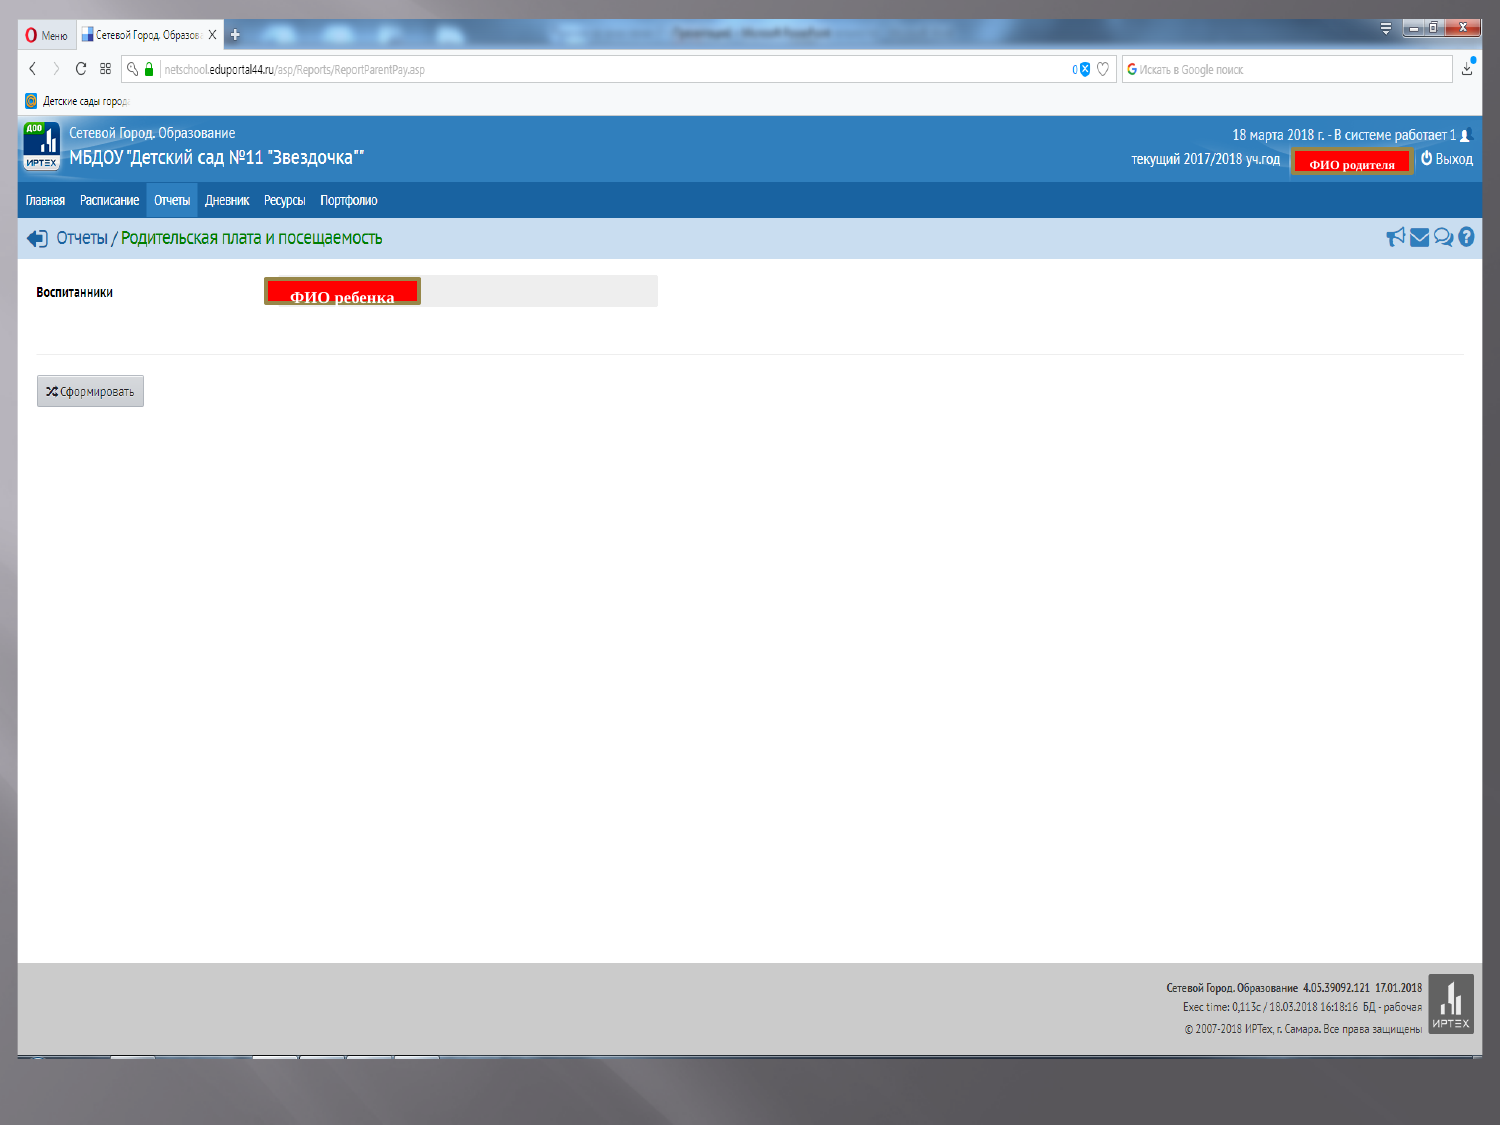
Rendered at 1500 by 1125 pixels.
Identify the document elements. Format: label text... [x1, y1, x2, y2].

text_box ФИО родителя [1293, 149, 1412, 173]
text_box ФИО ребенка [266, 279, 419, 303]
picture [17, 19, 1483, 1059]
